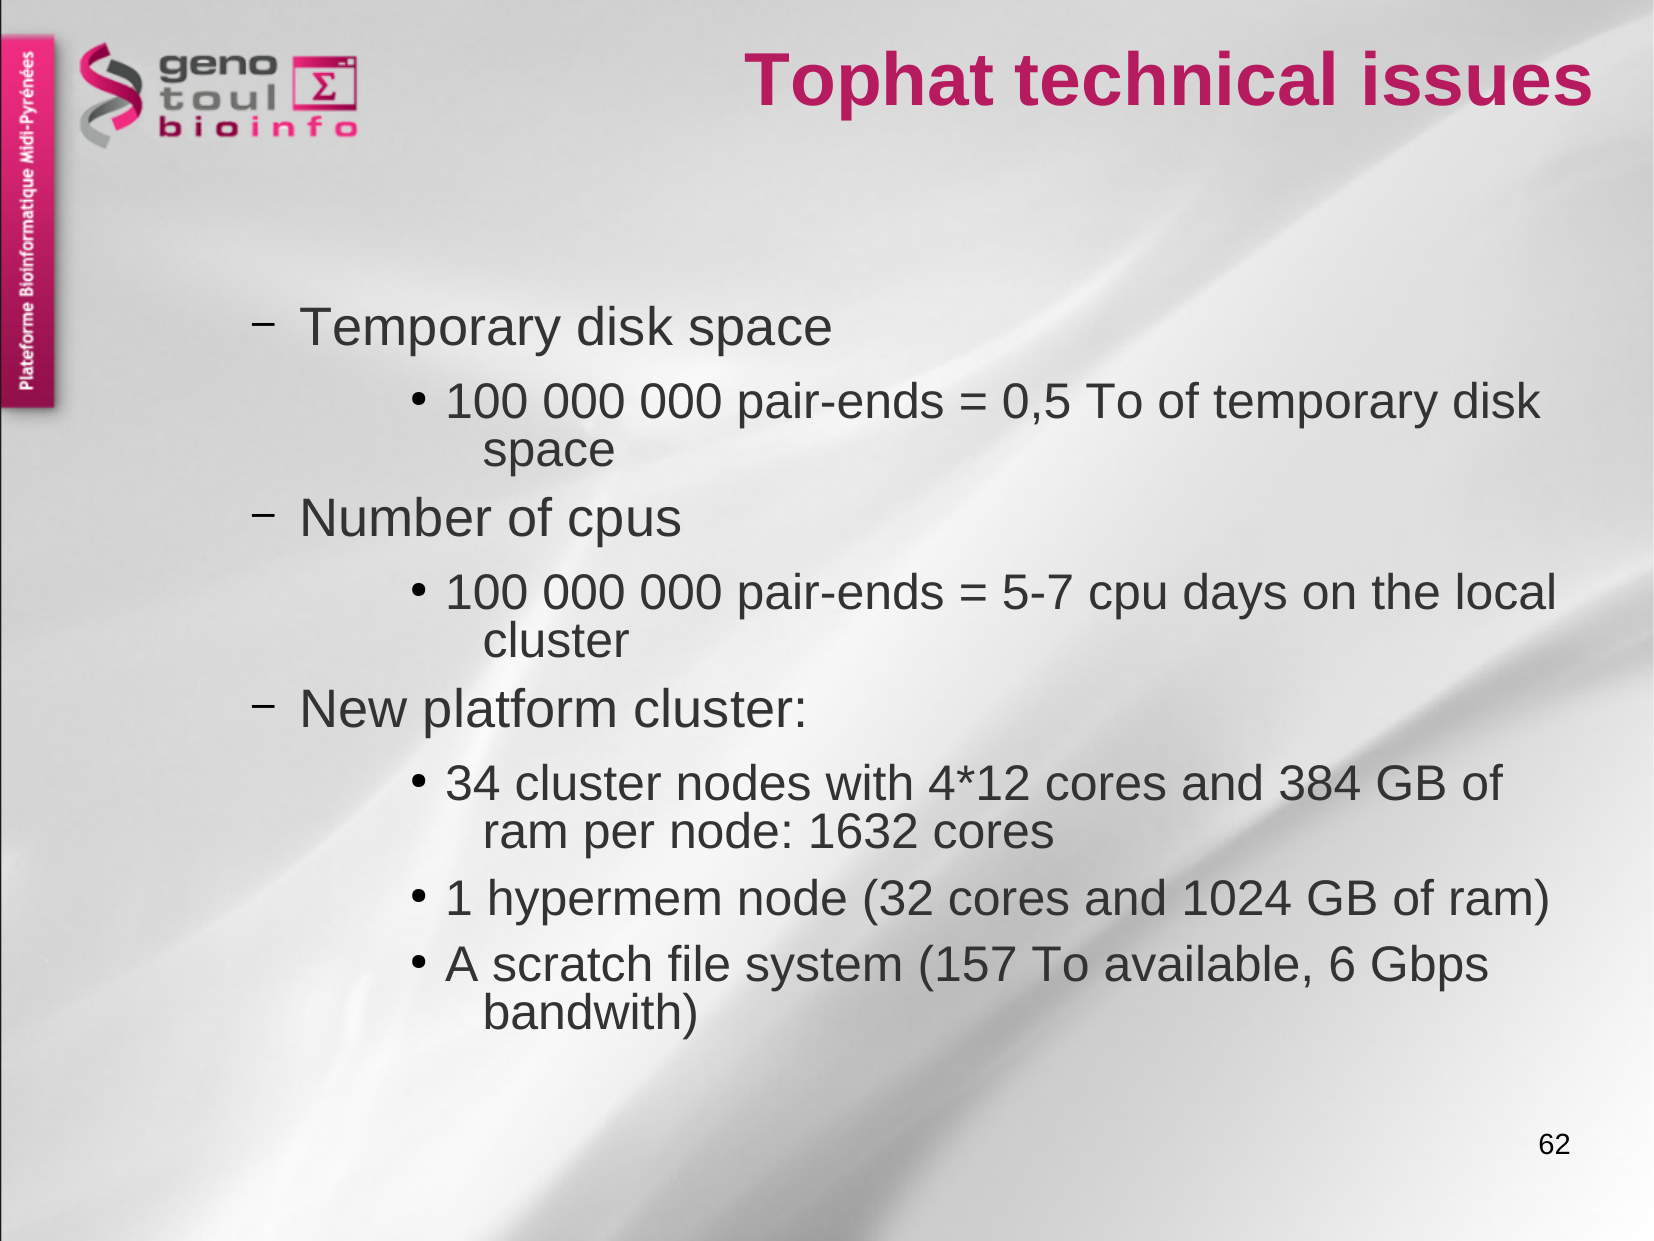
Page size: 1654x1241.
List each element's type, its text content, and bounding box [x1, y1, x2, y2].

list Temporary disk space 100 000 000 pair-ends = 0,5 To of temporary disk space Number of cpus 100 000 000 pair-ends = 5-7 cpu days on the local cluster New platform cluster: 34 cluster nodes with 4*12 cores and 384 GB of ram per node: 1632 cores 1 hypermem node (32 cores and 1024 GB of ram) A scratch file system (157 To available, 6 Gbps bandwith) [82, 290, 1571, 1109]
picture [0, 0, 1654, 1241]
title Tophat technical issues [106, 0, 1595, 198]
